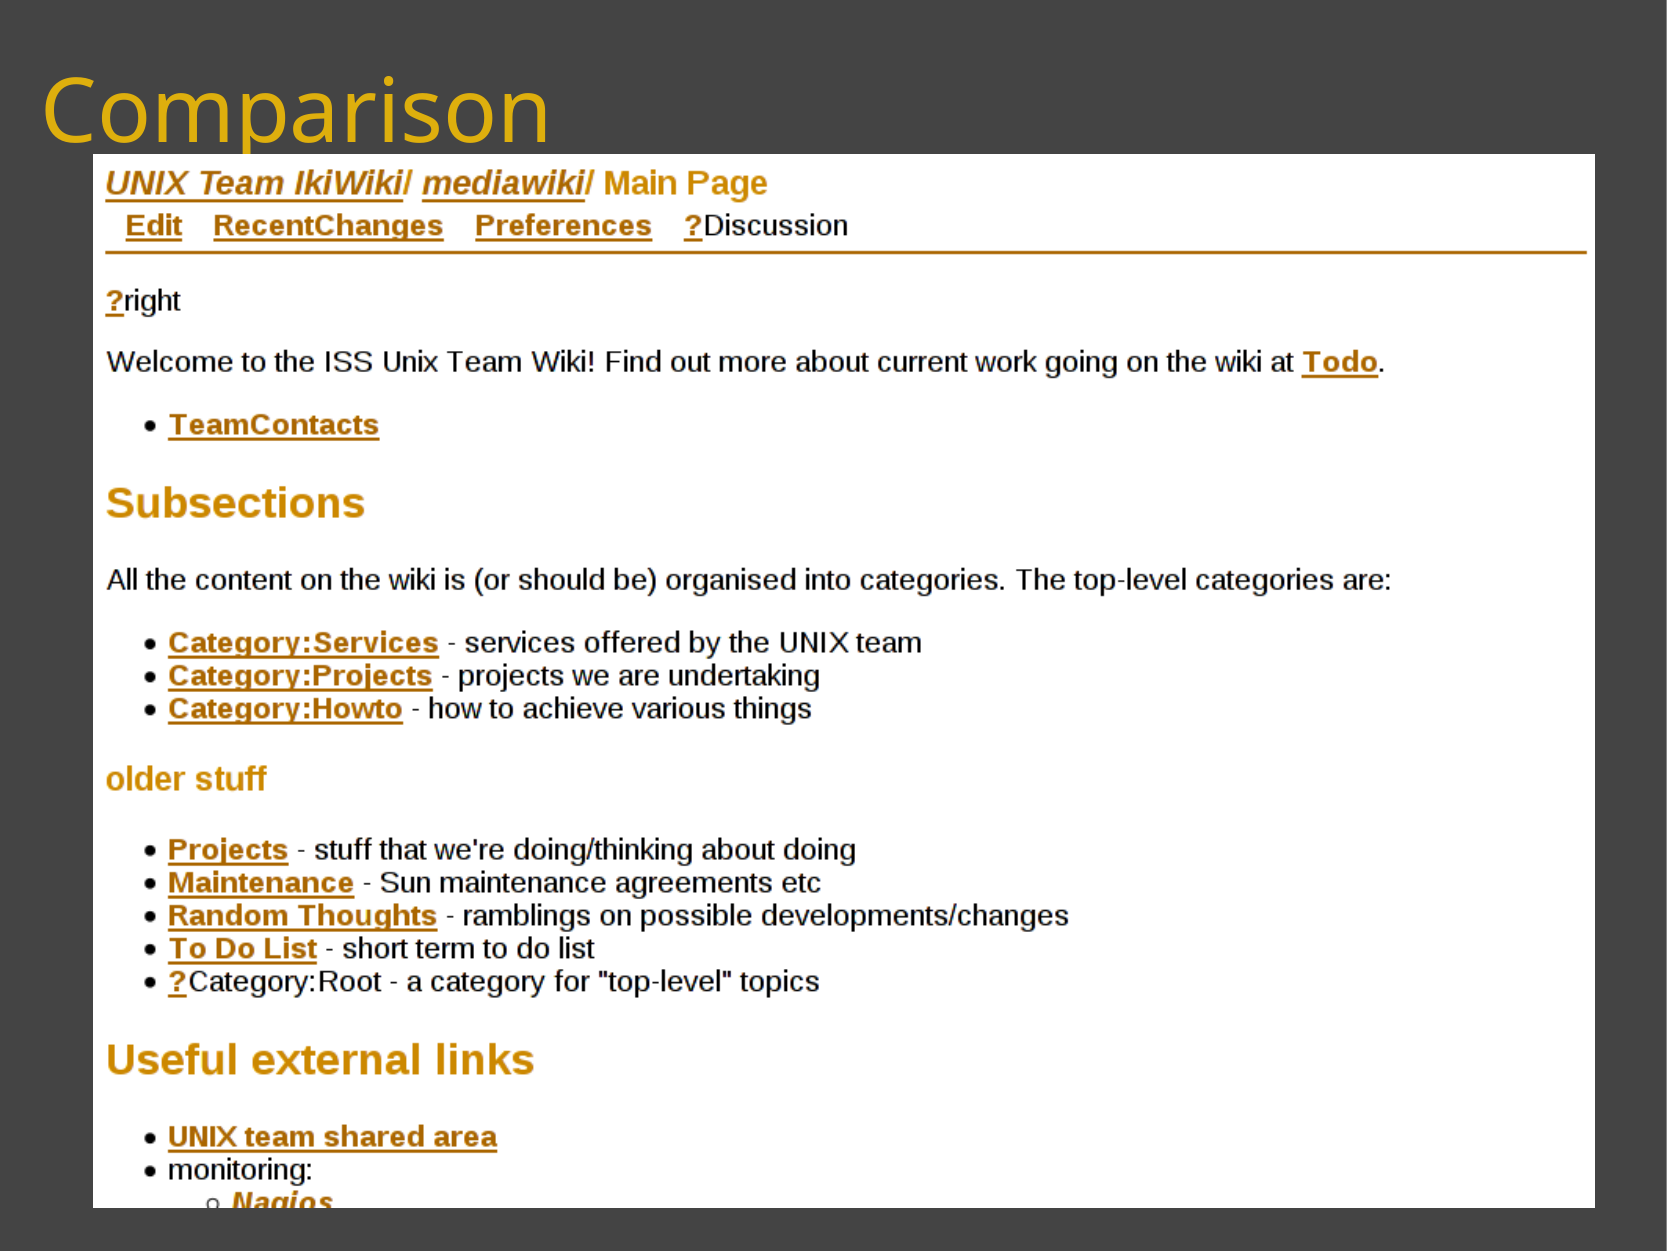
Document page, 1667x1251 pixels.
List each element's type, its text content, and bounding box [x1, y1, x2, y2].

title Comparison [40, 50, 1627, 201]
picture [0, 0, 1667, 1251]
